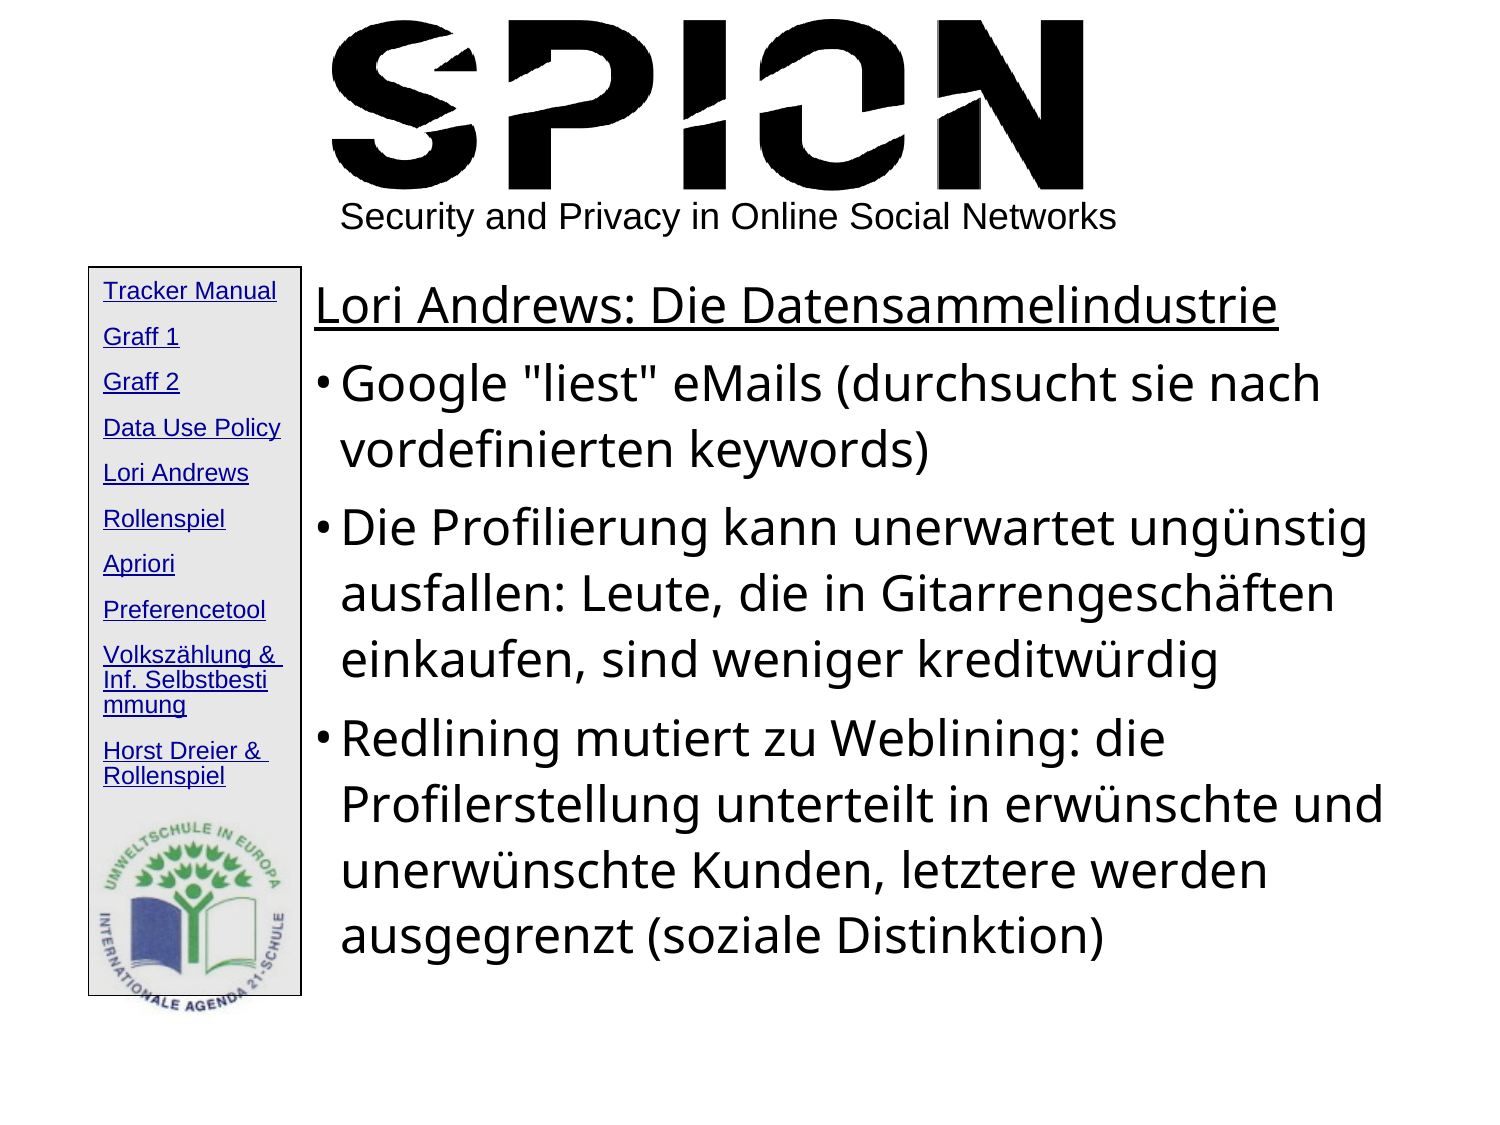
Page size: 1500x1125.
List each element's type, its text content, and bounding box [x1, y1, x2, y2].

picture [324, 0, 1093, 208]
picture [88, 996, 293, 1024]
list Lori Andrews: Die Datensammelindustrie Google "liest" eMails (durchsucht sie nach vordefinierten keywords) Die Profilierung kann unerwartet ungünstig ausfallen: Leute, die in Gitarrengeschäften einkaufen, sind weniger kreditwürdig Redlining mutiert zu Weblining: die Profilerstellung unterteilt in erwünschte und unerwünschte Kunden, letztere werden ausgegrenzt (soziale Distinktion) [312, 267, 1412, 1027]
